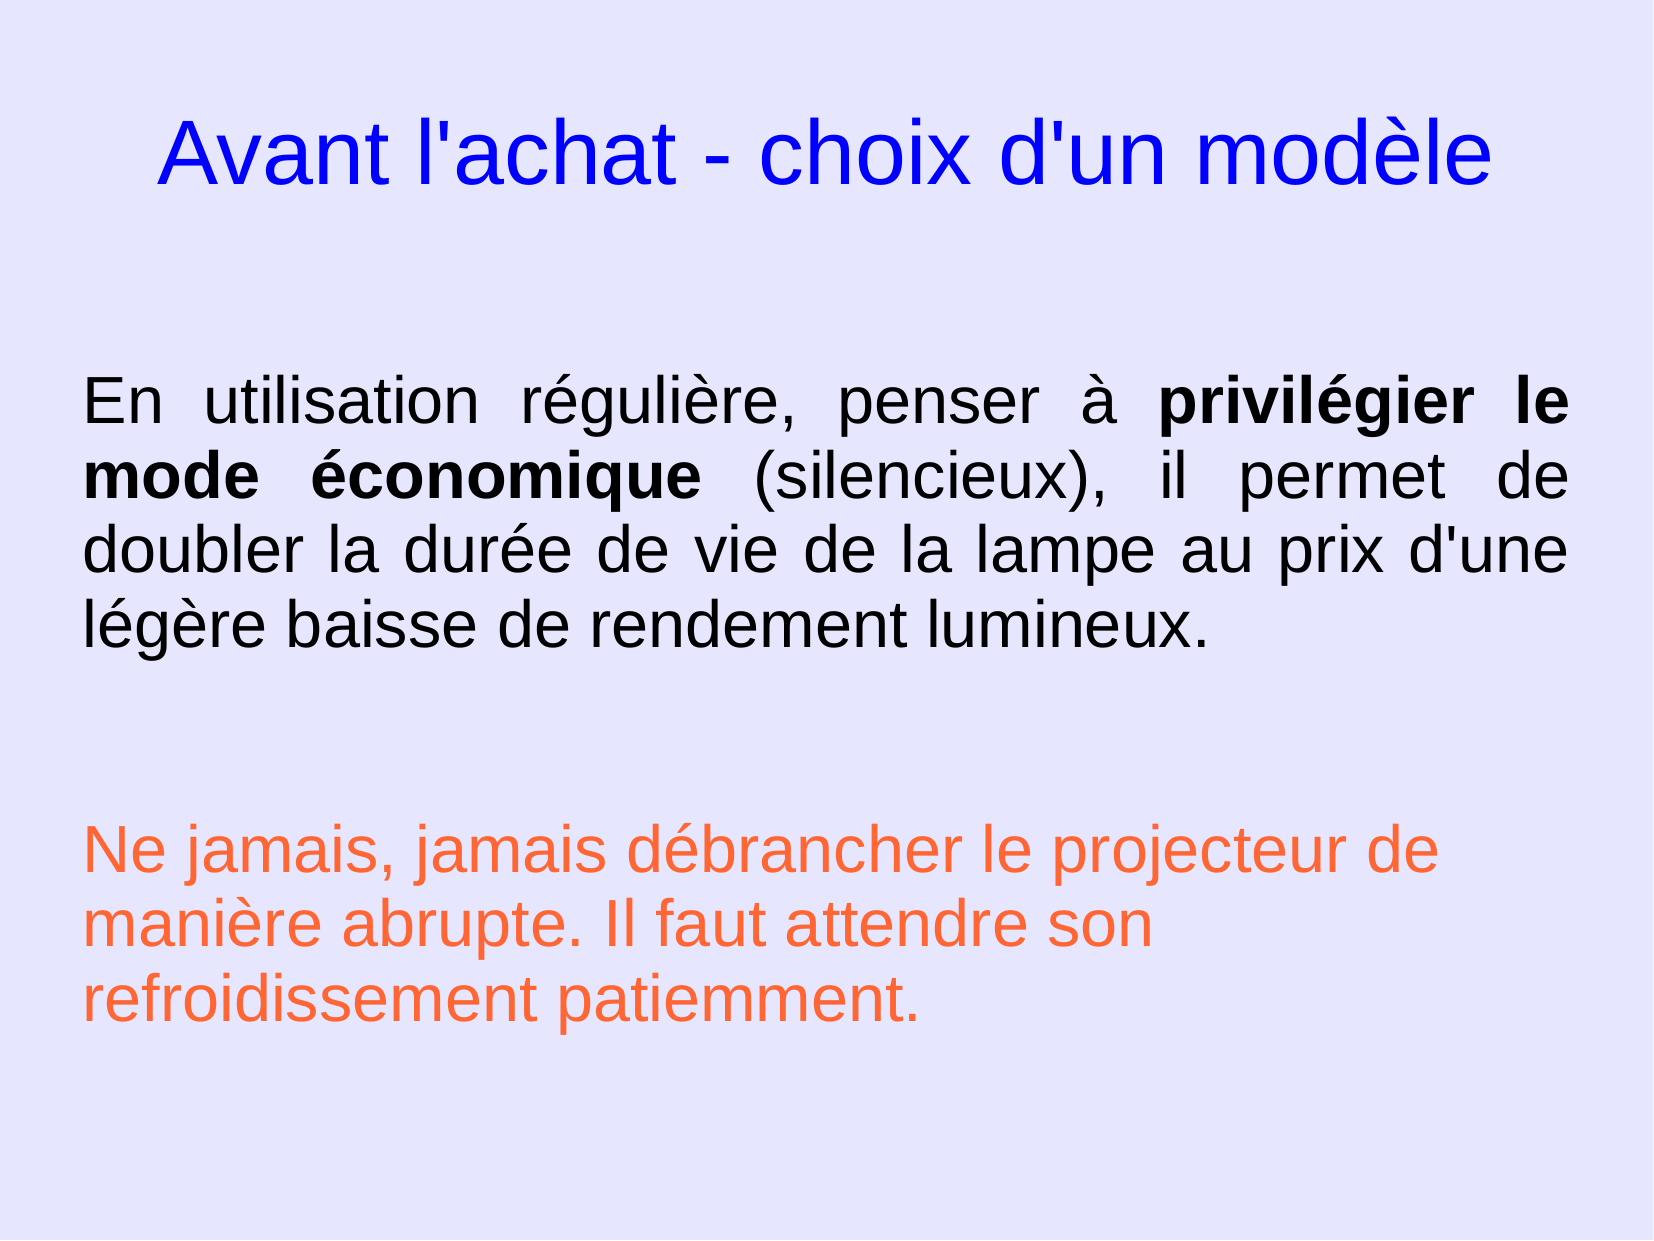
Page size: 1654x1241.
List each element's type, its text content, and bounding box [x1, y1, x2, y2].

subtitle En utilisation régulière, penser à privilégier le mode économique (silencieux), il permet de doubler la durée de vie de la lampe au prix d'une légère baisse de rendement lumineux. Ne jamais, jamais débrancher le projecteur de manière abrupte. Il faut attendre son refroidissement patiemment. [82, 297, 1571, 1102]
title Avant l'achat - choix d'un modèle [82, 49, 1571, 257]
